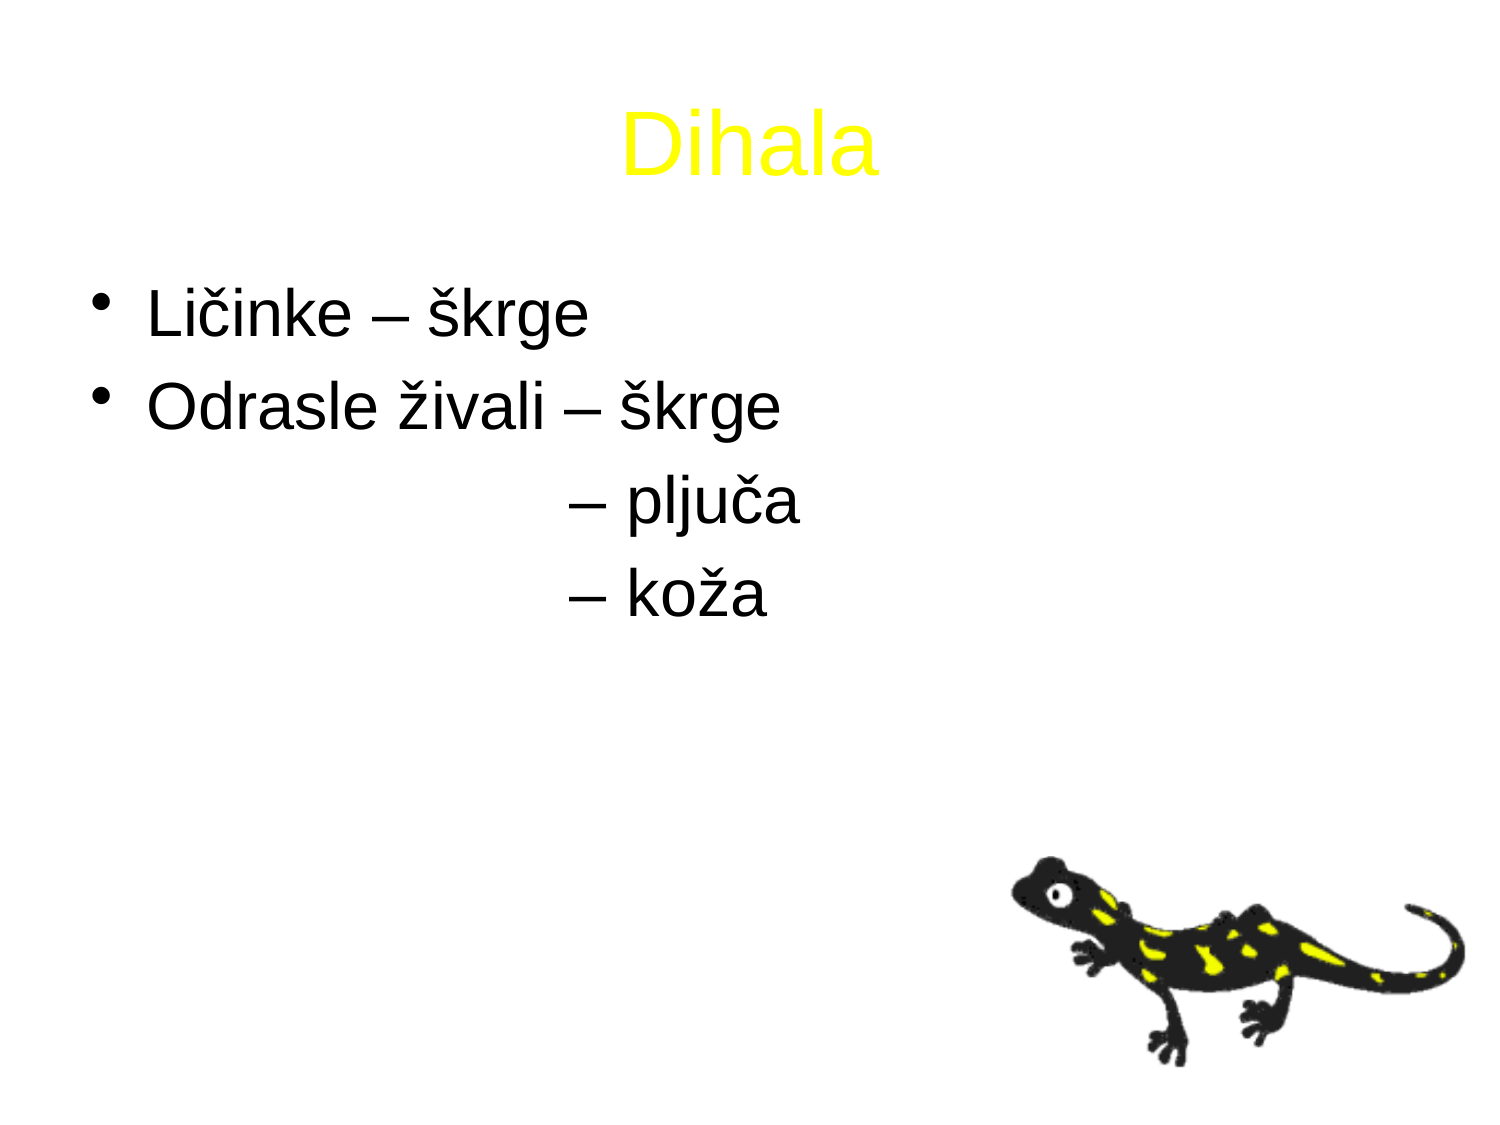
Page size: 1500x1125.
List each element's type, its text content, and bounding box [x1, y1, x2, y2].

title Dihala [75, 45, 1425, 233]
list Ličinke – škrge Odrasle živali – škrge – pljuča – koža [75, 262, 1412, 1005]
picture [1009, 856, 1468, 1070]
